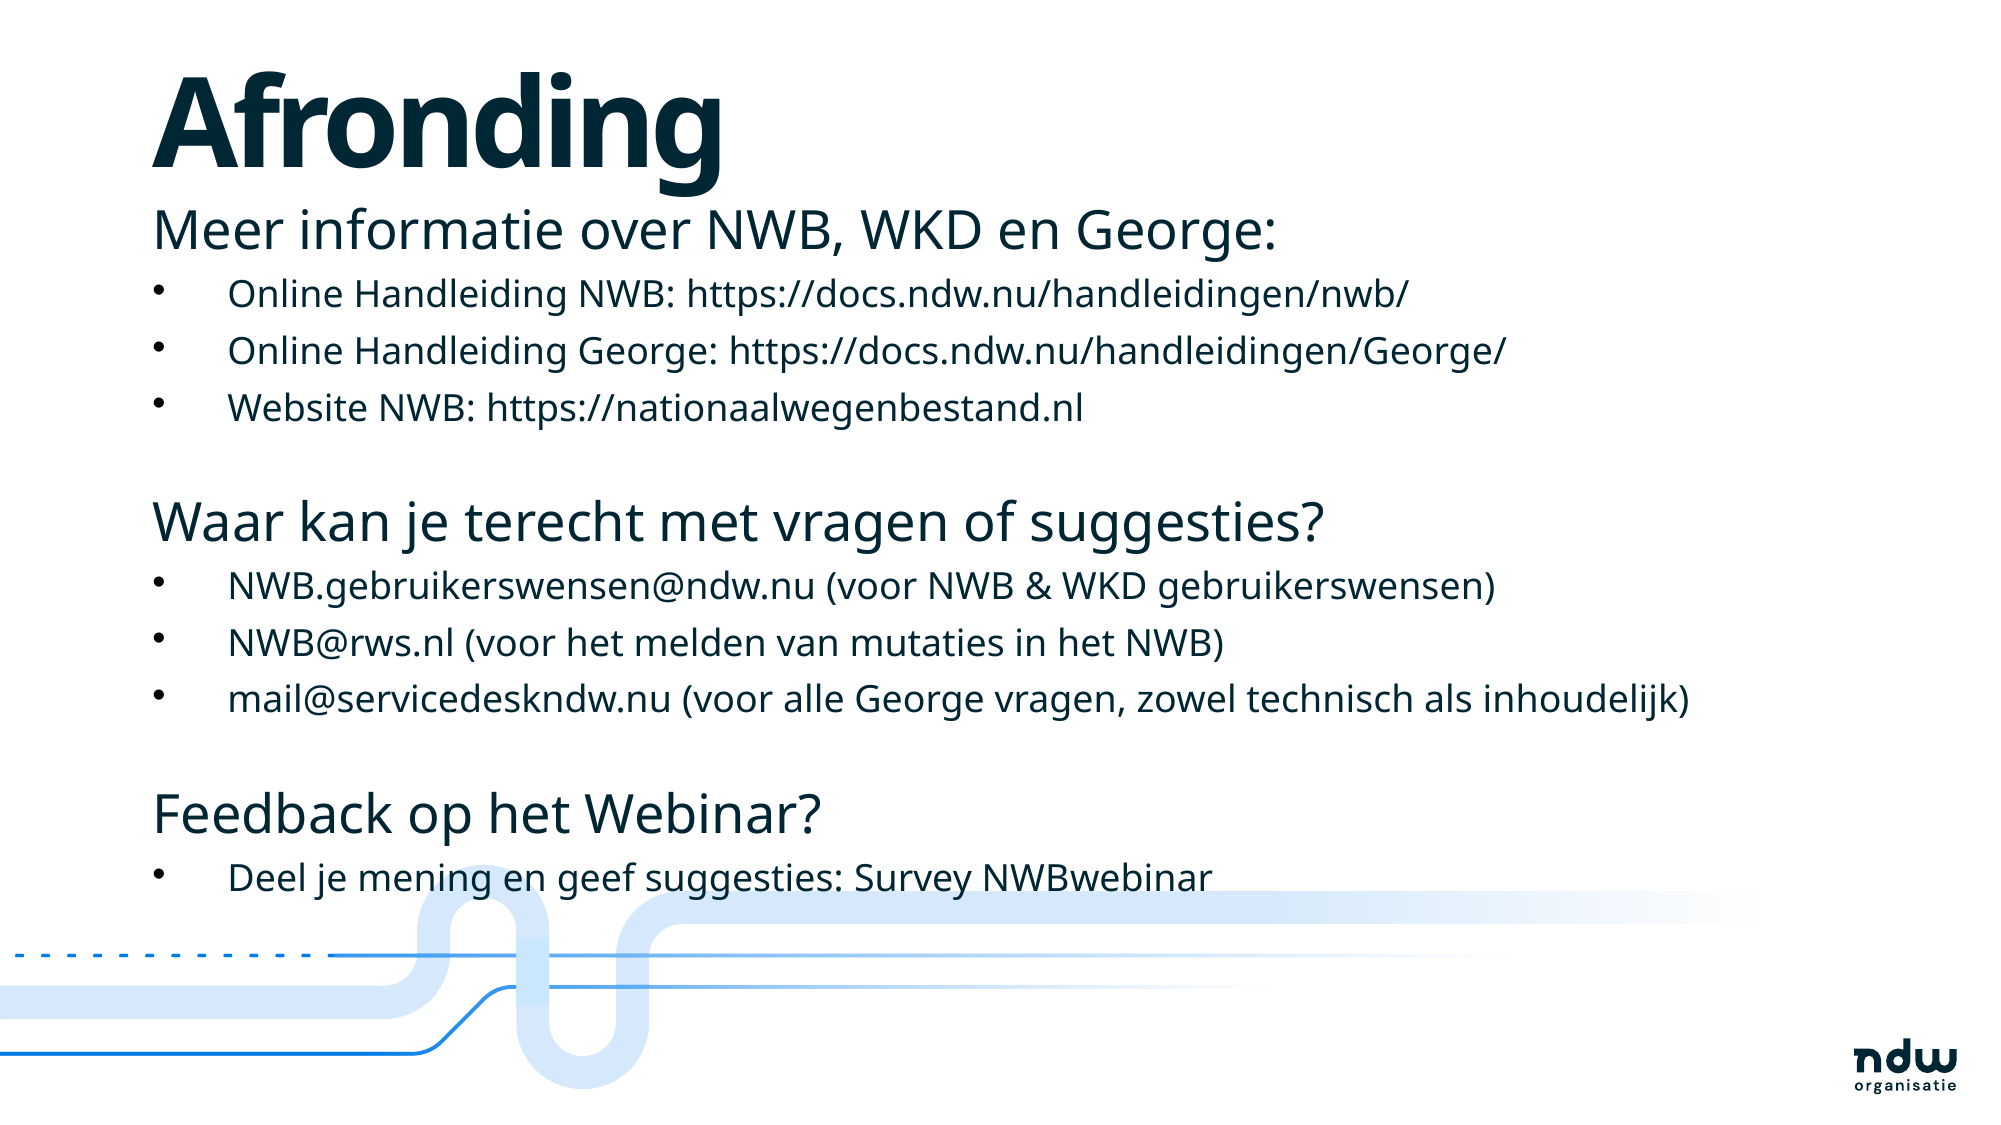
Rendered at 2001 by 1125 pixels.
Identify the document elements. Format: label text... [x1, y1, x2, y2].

title Afronding [137, 27, 1863, 205]
list Meer informatie over NWB, WKD en George: Online Handleiding NWB: https://docs.ndw.nu/handleidingen/nwb/ Online Handleiding George: https://docs.ndw.nu/handleidingen/George/ Website NWB: https://nationaalwegenbestand.nl Waar kan je terecht met vragen of suggesties? NWB.gebruikerswensen@ndw.nu (voor NWB & WKD gebruikerswensen) NWB@rws.nl (voor het melden van mutaties in het NWB) mail@servicedeskndw.nu (voor alle George vragen, zowel technisch als inhoudelijk) Feedback op het Webinar? Deel je mening en geef suggesties: Survey NWB webinar [137, 205, 1863, 920]
